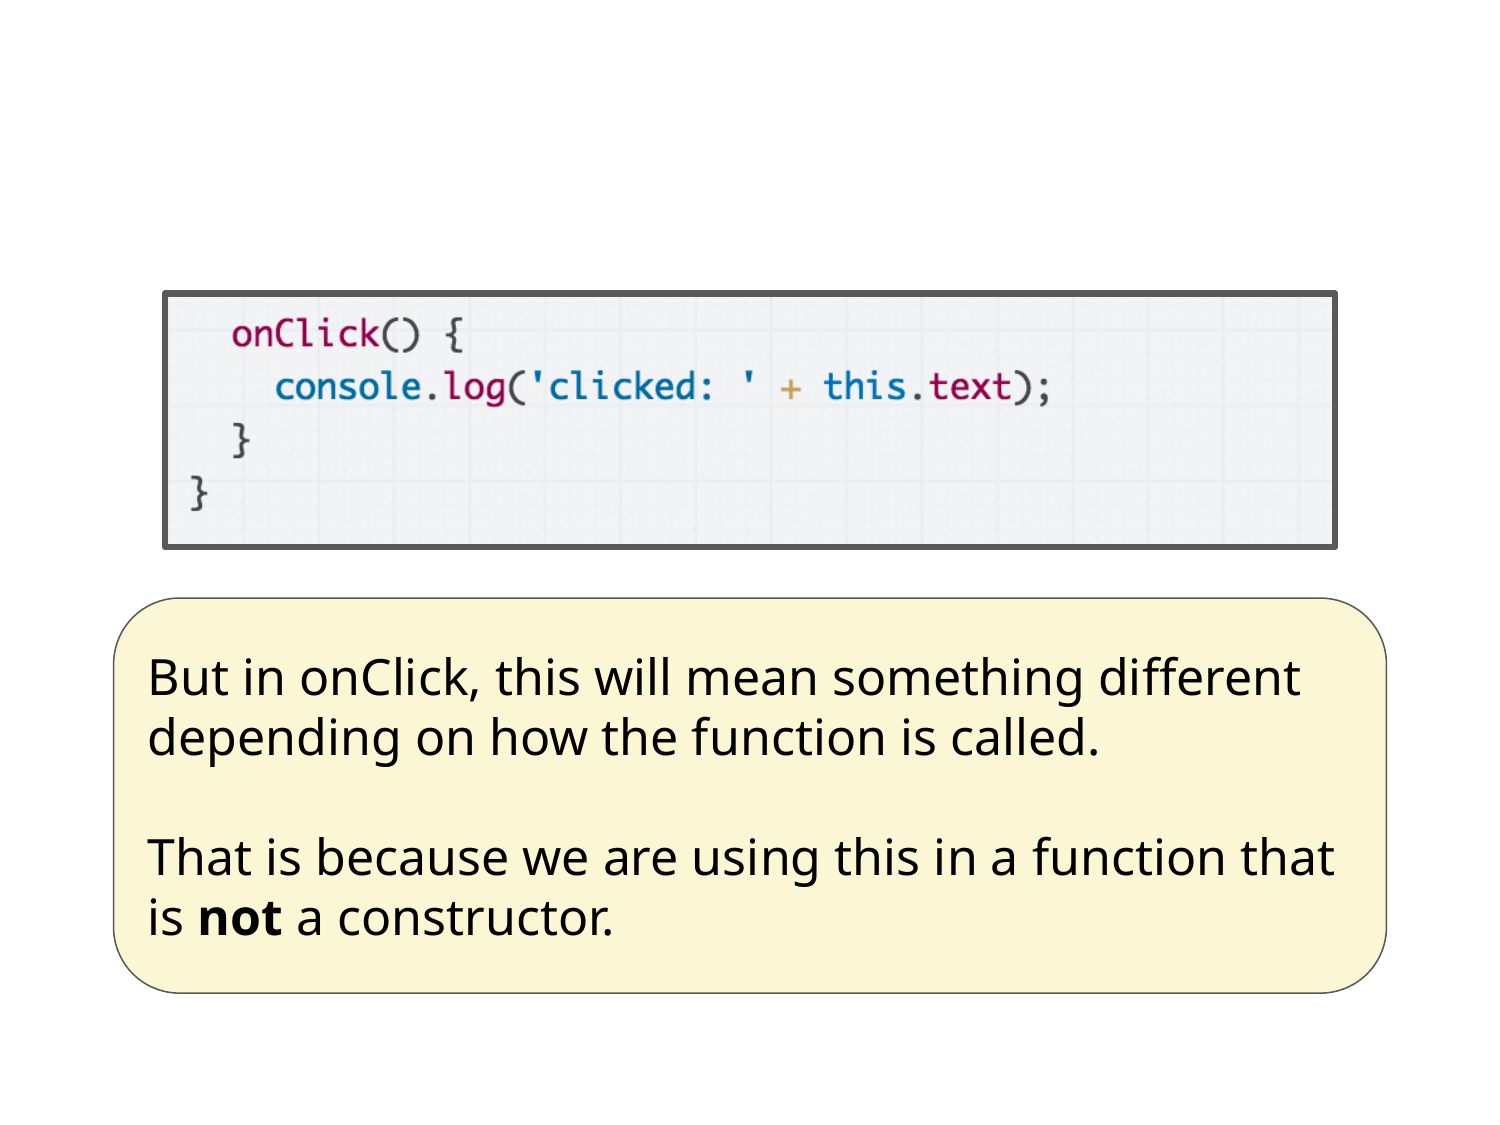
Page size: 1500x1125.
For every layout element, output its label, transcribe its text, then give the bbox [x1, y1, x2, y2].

picture [167, 296, 1333, 545]
text_box But in onClick, this will mean something different depending on how the function is called. That is because we are using this in a function that is not a constructor. [113, 598, 1387, 994]
